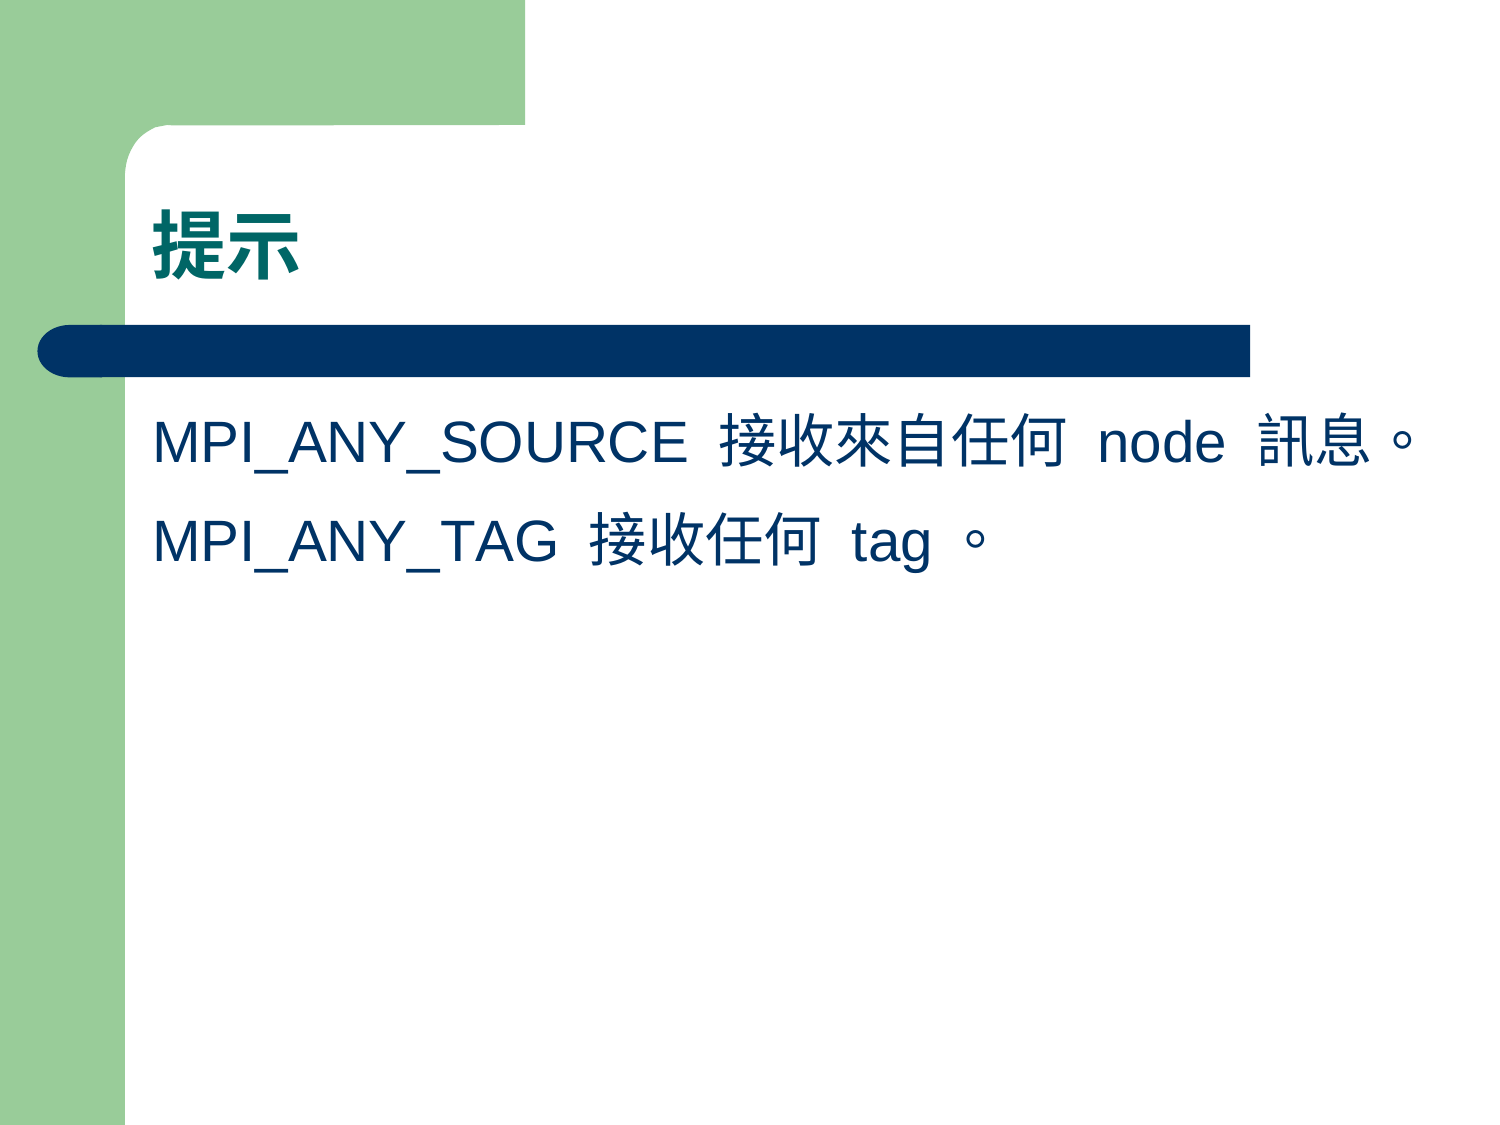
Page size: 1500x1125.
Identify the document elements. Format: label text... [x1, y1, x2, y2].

title 提示 [136, 136, 1414, 301]
list MPI_ANY_SOURCE 接收來自任何 node 訊息。 MPI_ANY_TAG 接收任何 tag。 [137, 387, 1400, 999]
